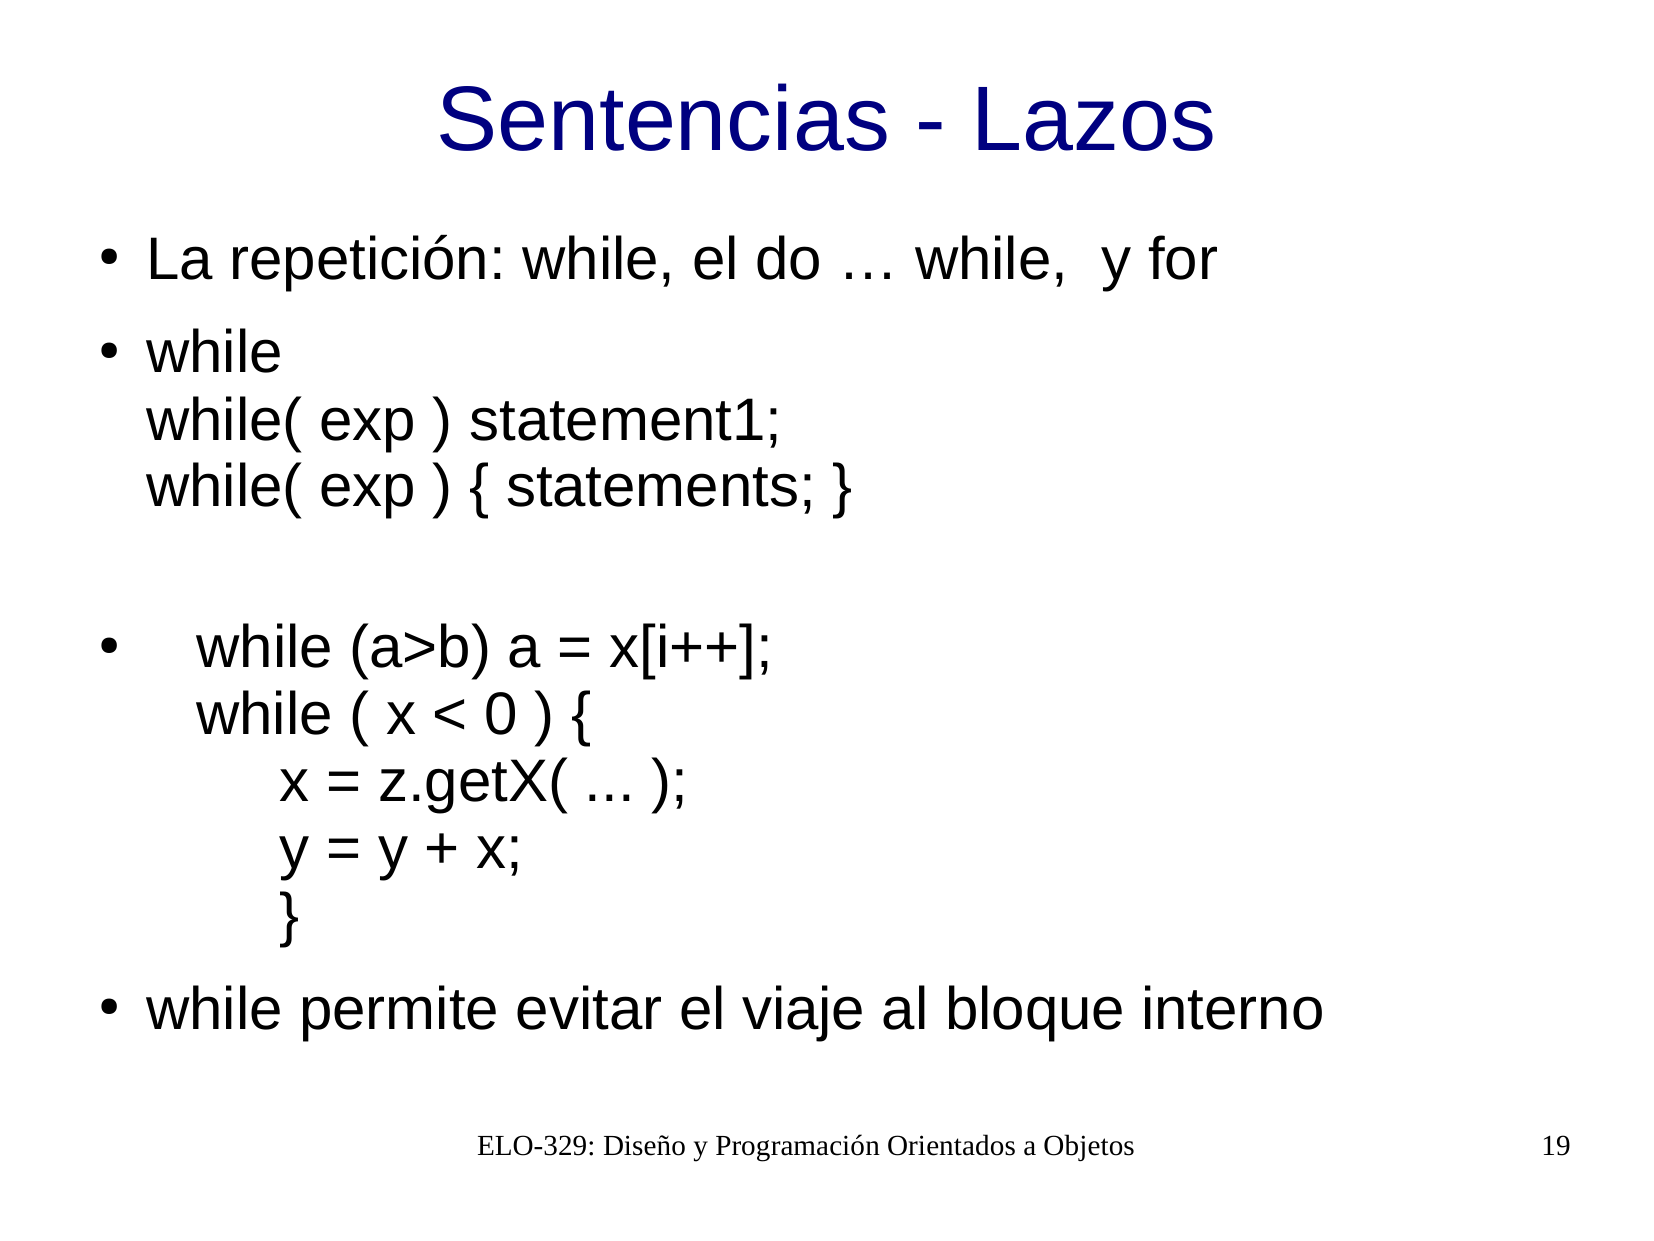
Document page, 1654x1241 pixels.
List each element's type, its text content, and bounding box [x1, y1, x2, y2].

title Sentencias - Lazos [82, 56, 1571, 181]
list La repetición: while, el do … while, y for while while( exp ) statement1; while( exp ) { statements; } while (a>b) a = x[i++]; while ( x < 0 ) { x = z.getX( ... ); y = y + x; } while permite evitar el viaje al bloque interno [82, 225, 1571, 1044]
